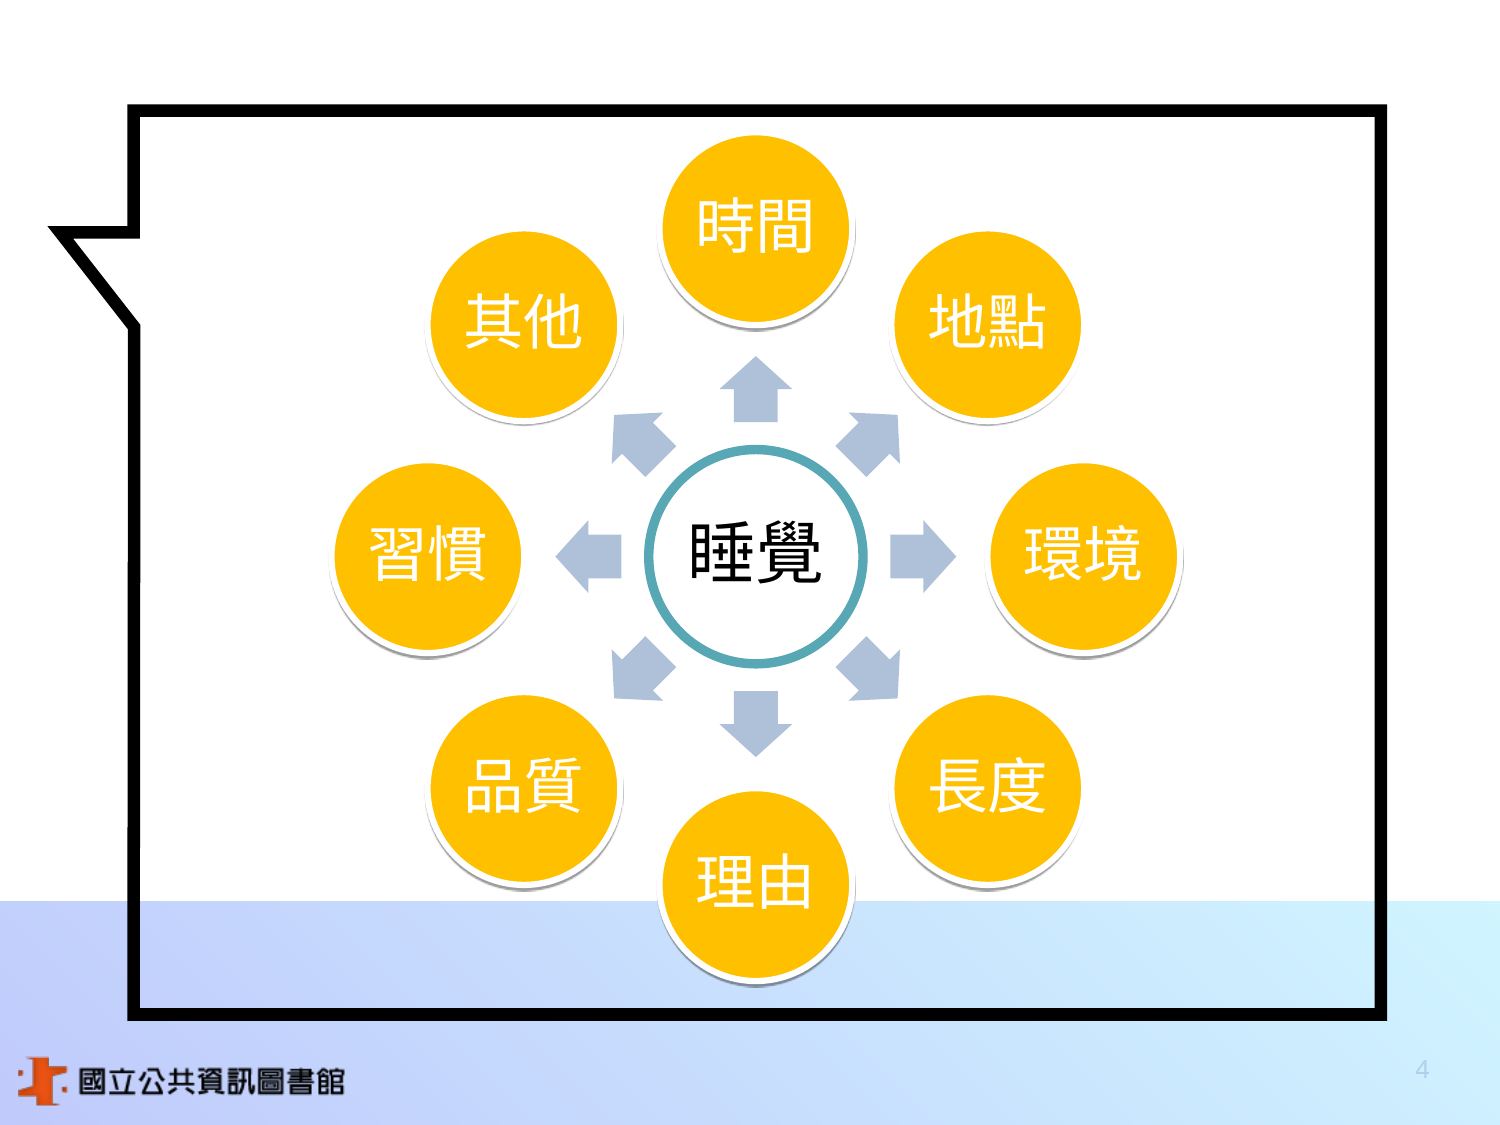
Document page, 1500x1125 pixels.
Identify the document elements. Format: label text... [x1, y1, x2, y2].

text_box 時間 [659, 132, 853, 326]
picture [9, 1051, 353, 1111]
text_box 理由 [659, 788, 853, 982]
text_box [611, 412, 677, 478]
text_box 長度 [891, 692, 1085, 885]
text_box 環境 [987, 460, 1181, 654]
text_box [719, 691, 793, 758]
text_box [835, 412, 901, 477]
text_box [835, 636, 901, 701]
text_box 地點 [891, 228, 1085, 422]
text_box 4 [1400, 1038, 1491, 1125]
text_box [890, 520, 957, 594]
text_box [719, 356, 793, 423]
text_box [555, 520, 622, 594]
text_box 其他 [427, 228, 621, 422]
text_box [611, 636, 677, 701]
text_box 睡覺 [648, 449, 864, 664]
text_box 品質 [427, 692, 621, 885]
text_box 習慣 [331, 460, 525, 654]
